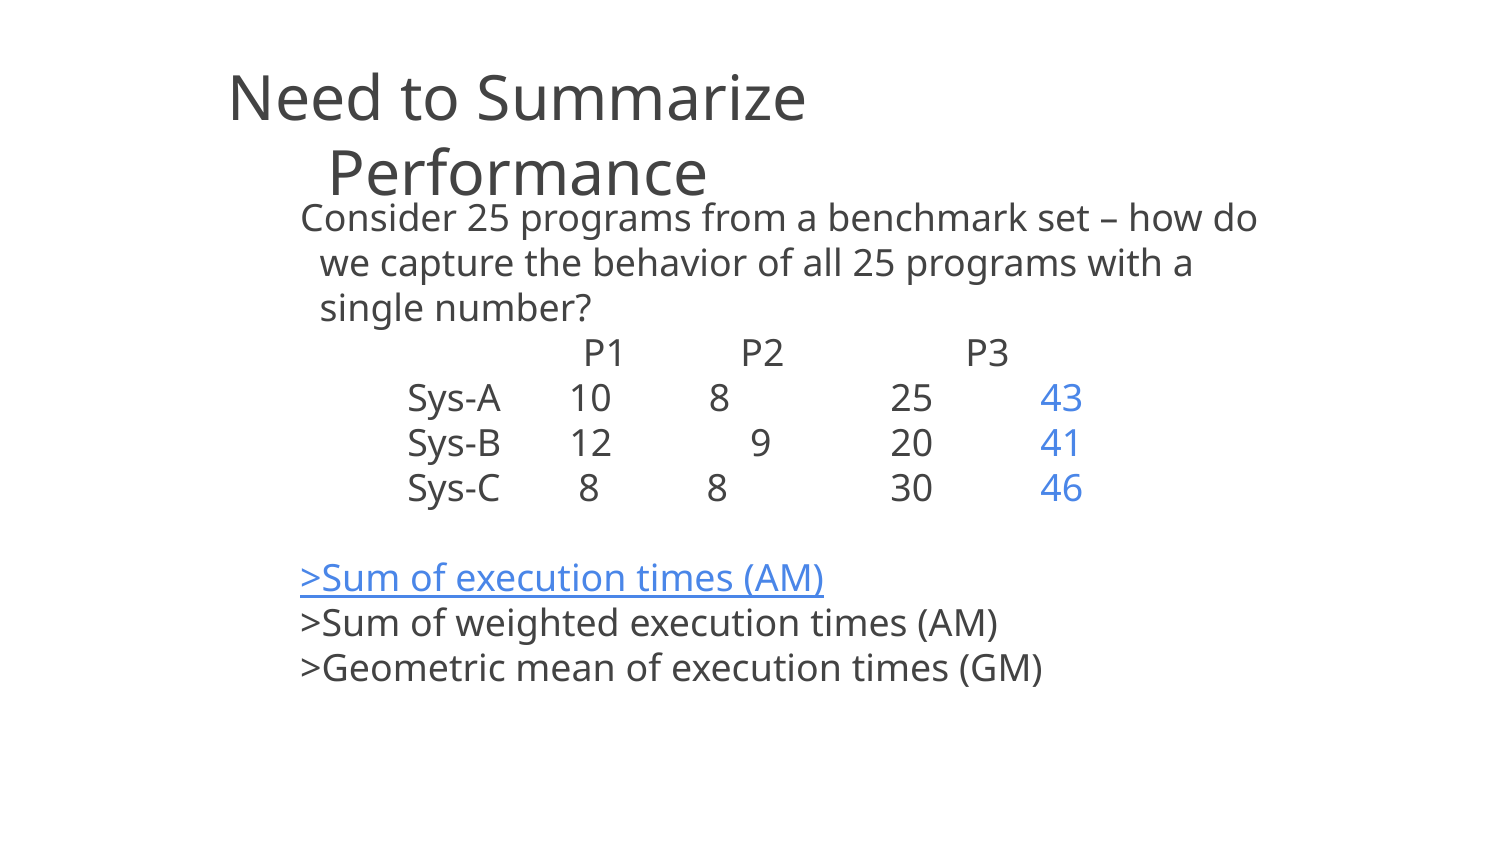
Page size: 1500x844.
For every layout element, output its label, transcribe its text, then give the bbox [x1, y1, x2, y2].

text_box Need to Summarize Performance [14, 43, 1022, 157]
text_box Consider 25 programs from a benchmark set – how do we capture the behavior of all 25 programs with a single number? P1 P2 P3 Sys-A 10 8 25 43 Sys-B 12 9 20 41 Sys-C 8 8 30 46 >Sum of execution times (AM) >Sum of weighted execution times (AM) >Geometric mean of execution times (GM) [200, 179, 1341, 842]
